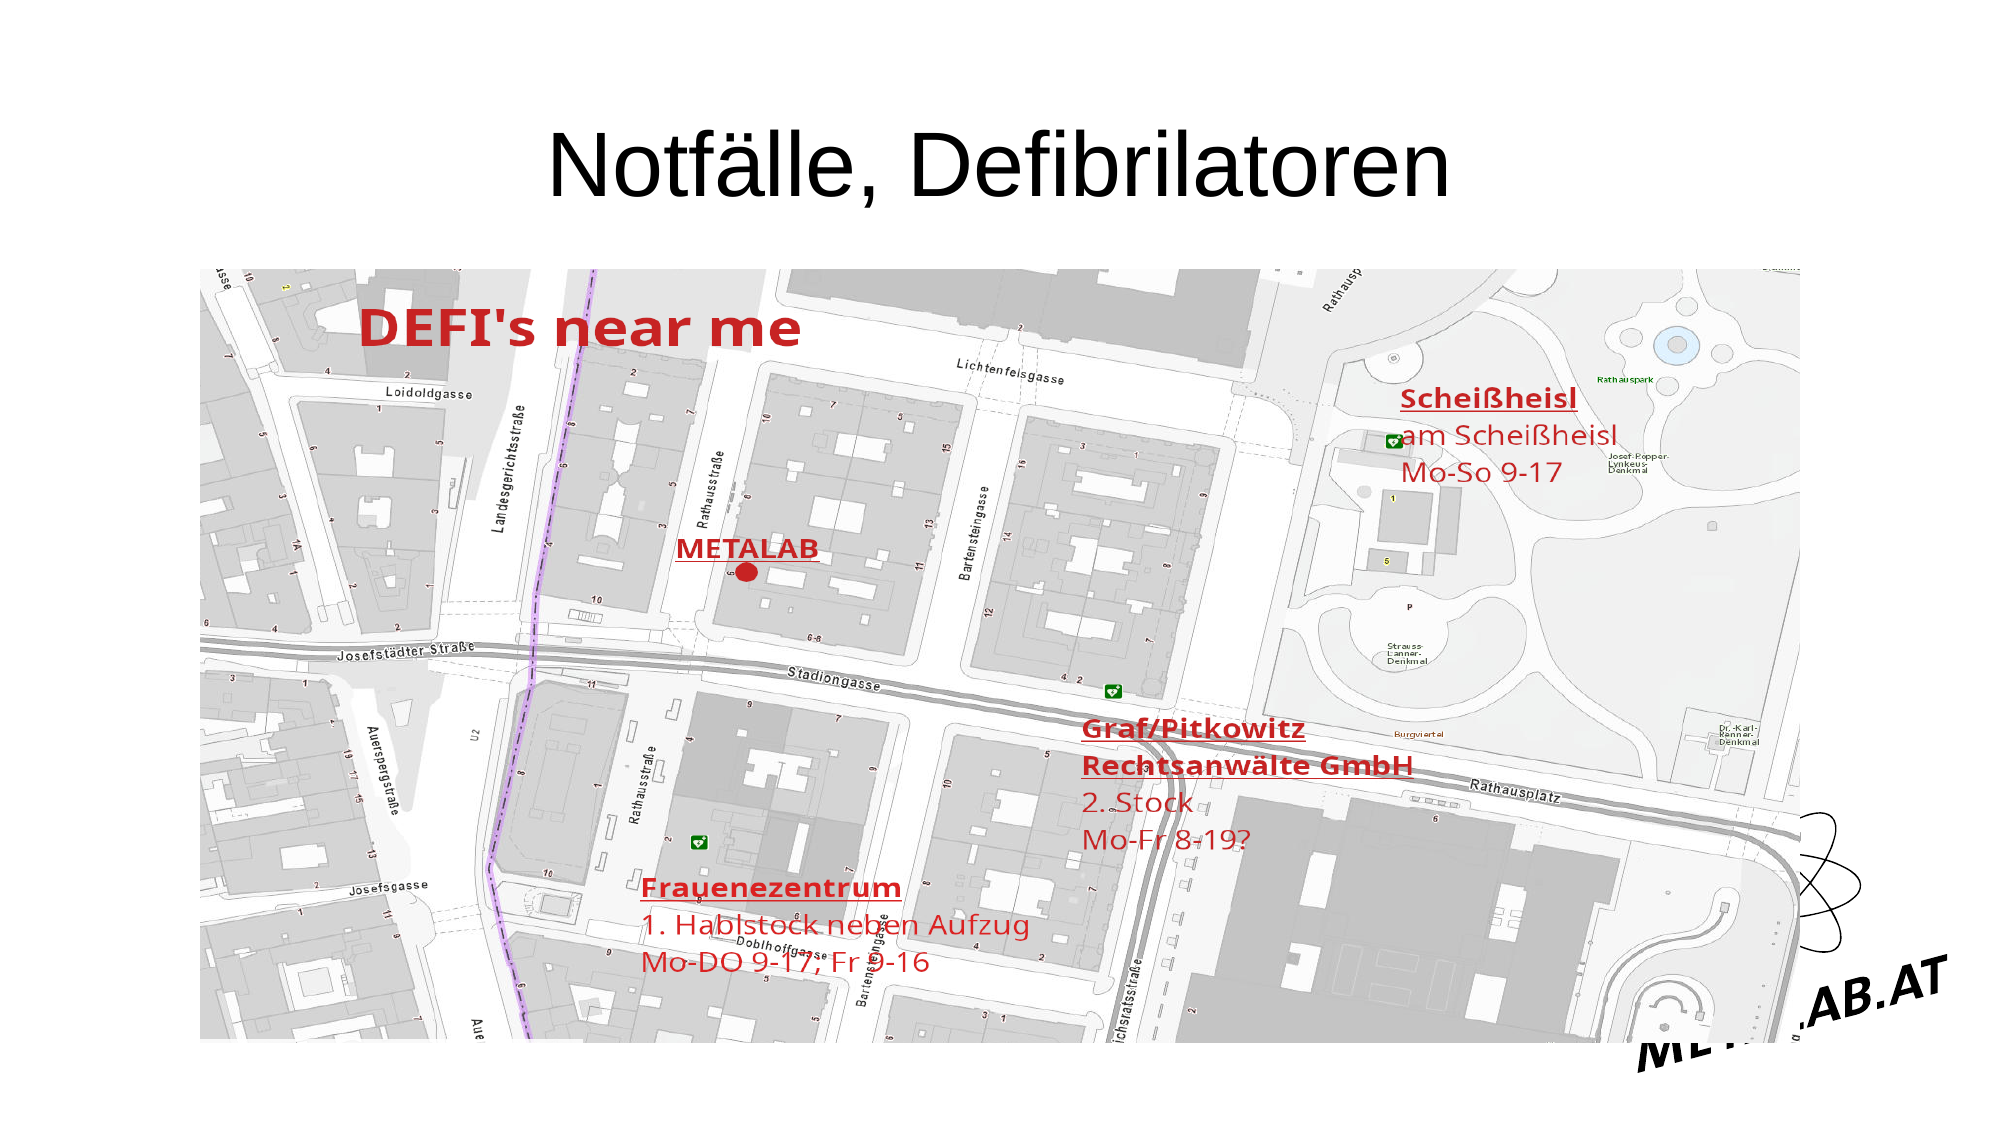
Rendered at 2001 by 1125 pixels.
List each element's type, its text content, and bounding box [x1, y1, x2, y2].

picture [200, 278, 1800, 1044]
title Notfälle, Defibrilatoren [137, 59, 1863, 278]
